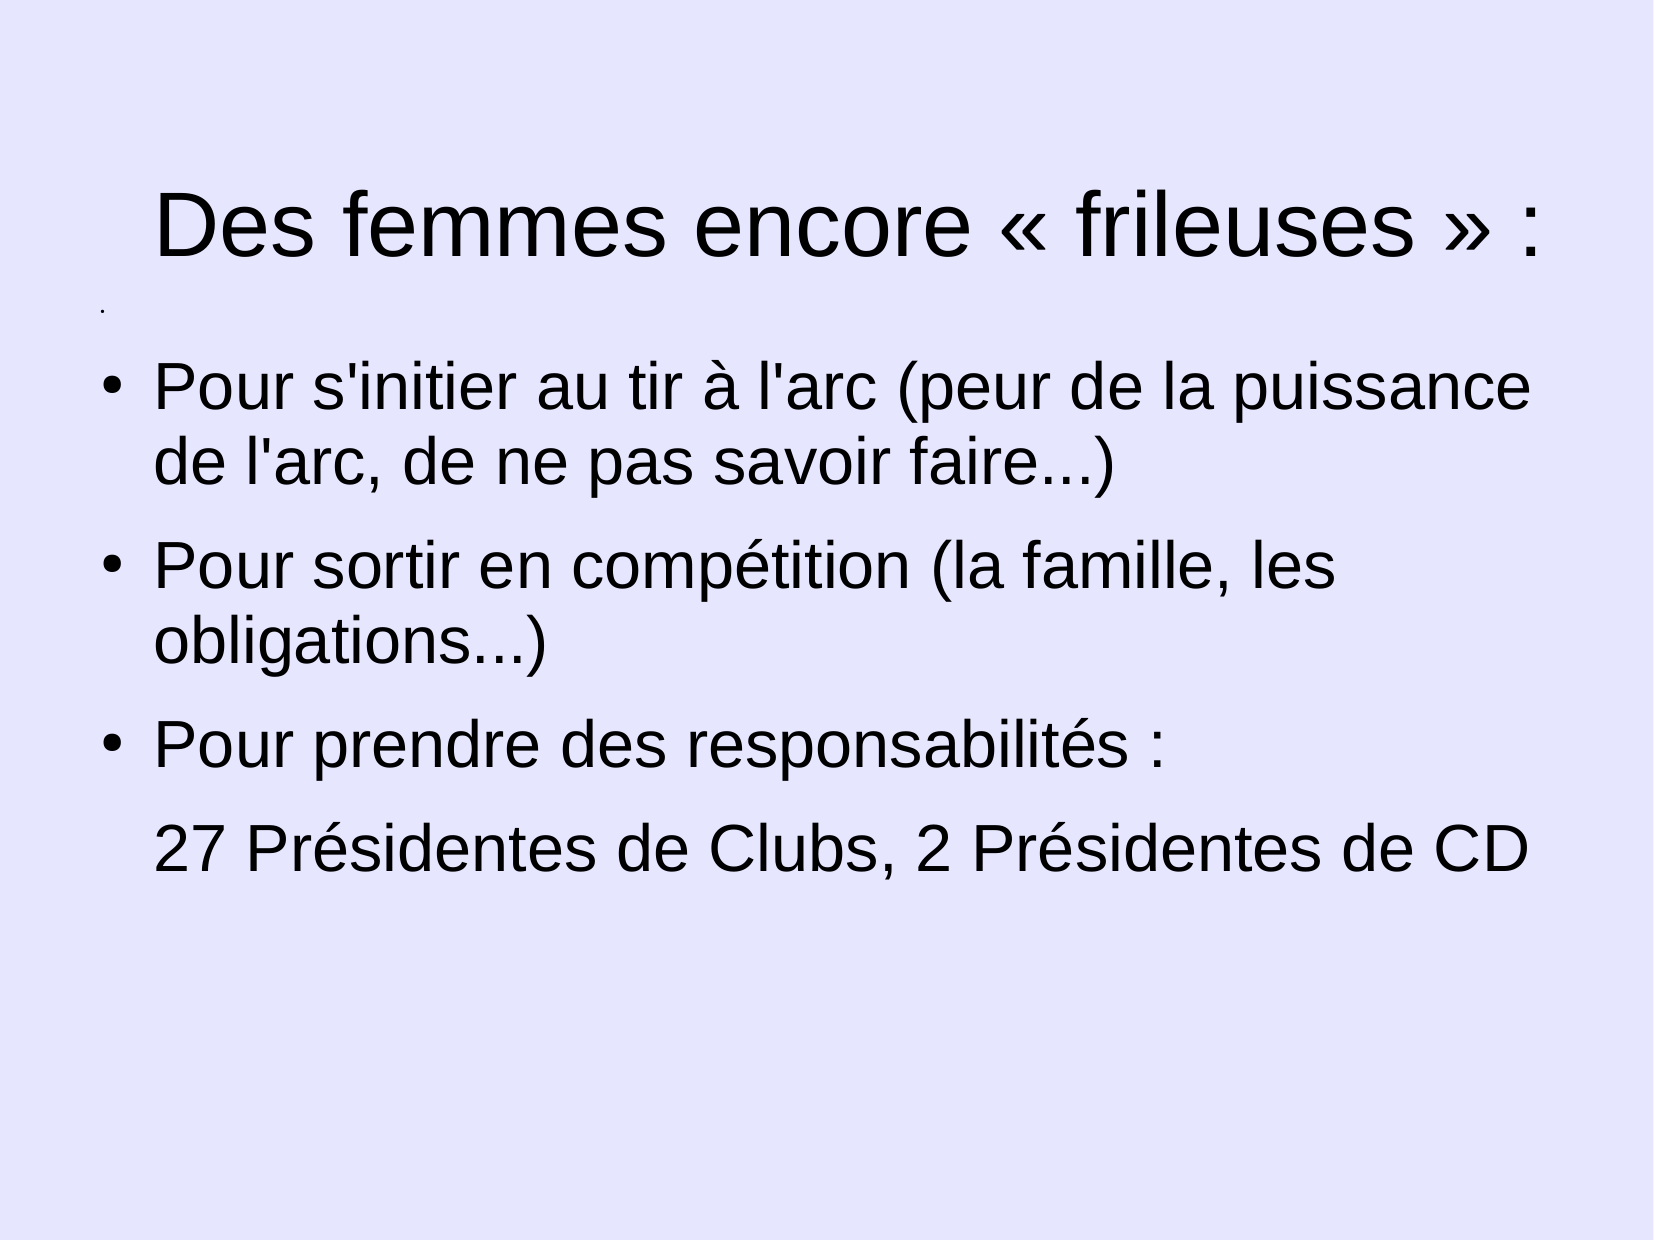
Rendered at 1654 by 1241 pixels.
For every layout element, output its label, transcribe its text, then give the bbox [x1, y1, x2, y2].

list Des femmes encore « frileuses » : Pour s'initier au tir à l'arc (peur de la puissance de l'arc, de ne pas savoir faire...) Pour sortir en compétition (la famille, les obligations...) Pour prendre des responsabilités : 27 Présidentes de Clubs, 2 Présidentes de CD [82, 173, 1571, 993]
